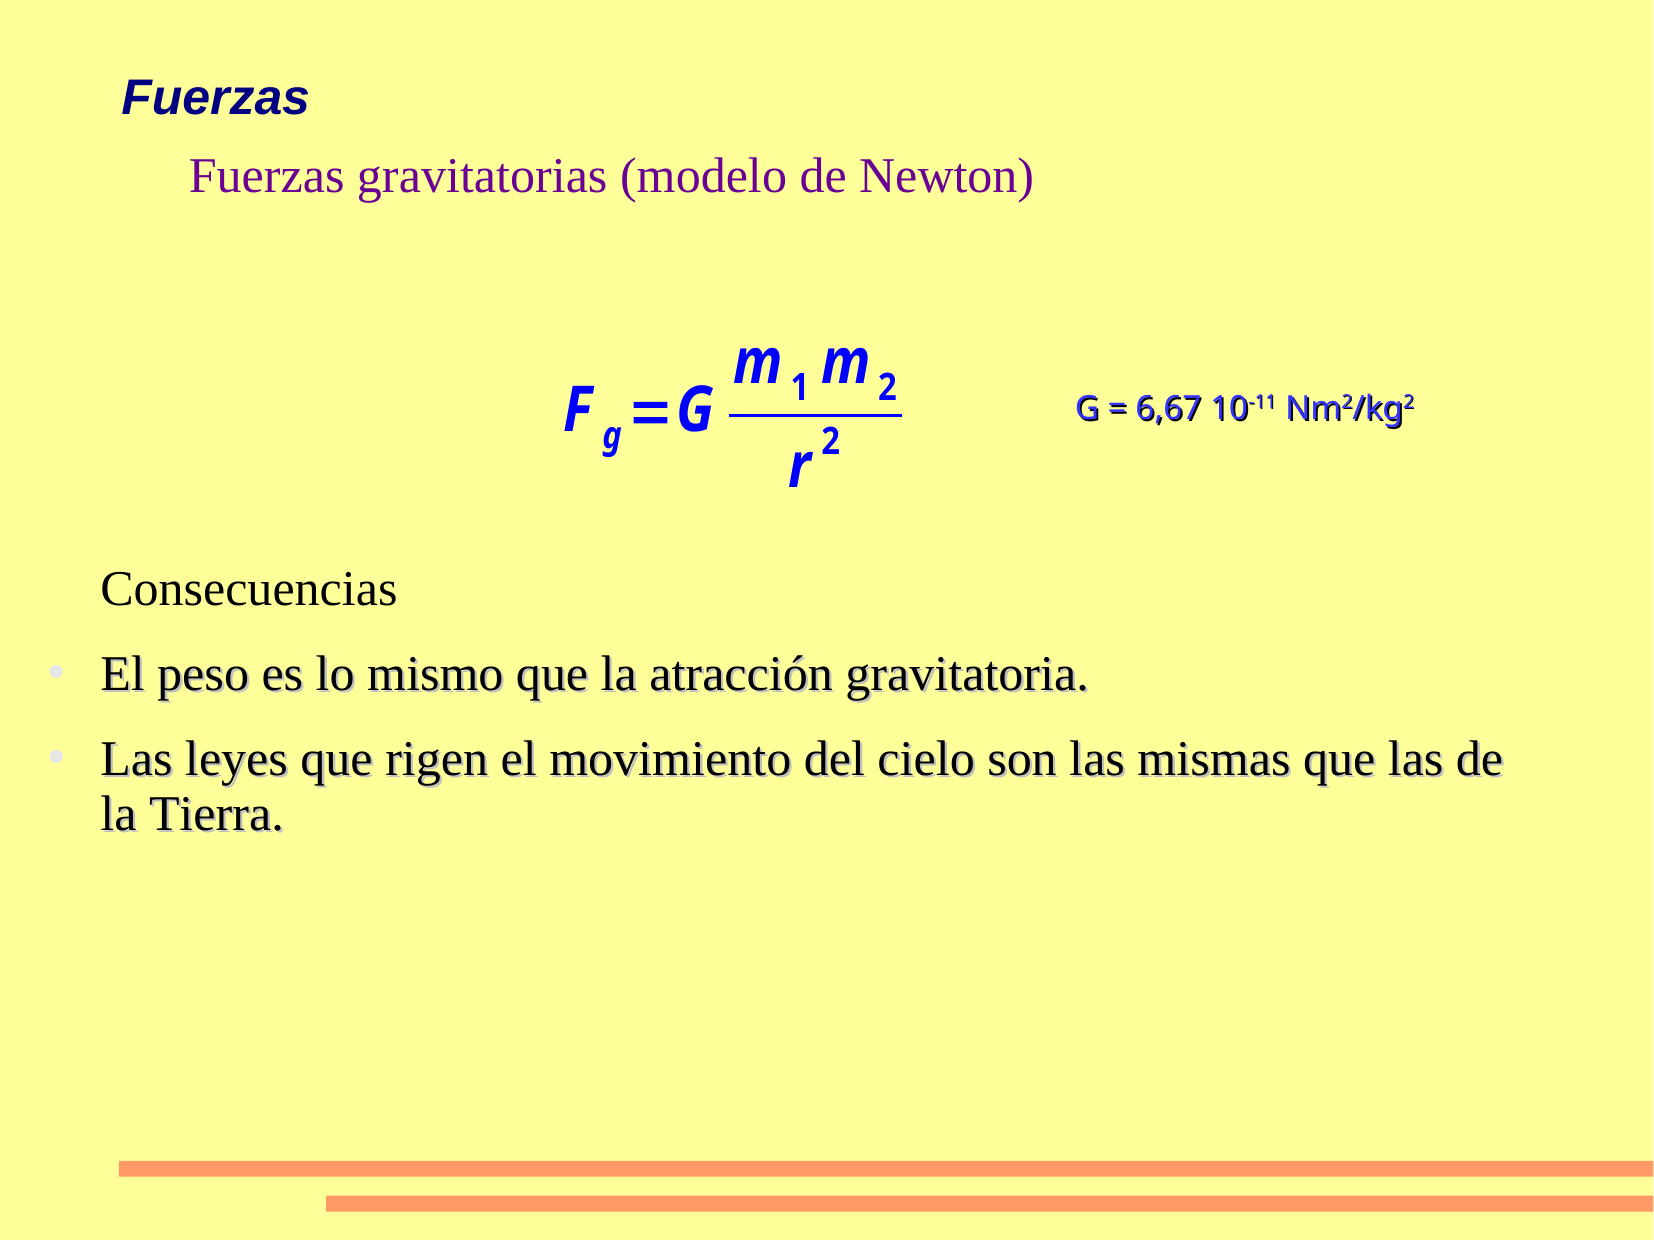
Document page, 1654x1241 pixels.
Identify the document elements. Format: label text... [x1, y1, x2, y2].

list Fuerzas gravitatorias (modelo de Newton) [118, 147, 1565, 207]
text_box G = 6,67 10-11 Nm2/kg2 [1003, 383, 1506, 473]
title Fuerzas [121, 46, 650, 147]
list Consecuencias El peso es lo mismo que la atracción gravitatoria. Las leyes que rigen el movimiento del cielo son las mismas que las de la Tierra. [29, 561, 1536, 846]
chart [554, 324, 912, 502]
